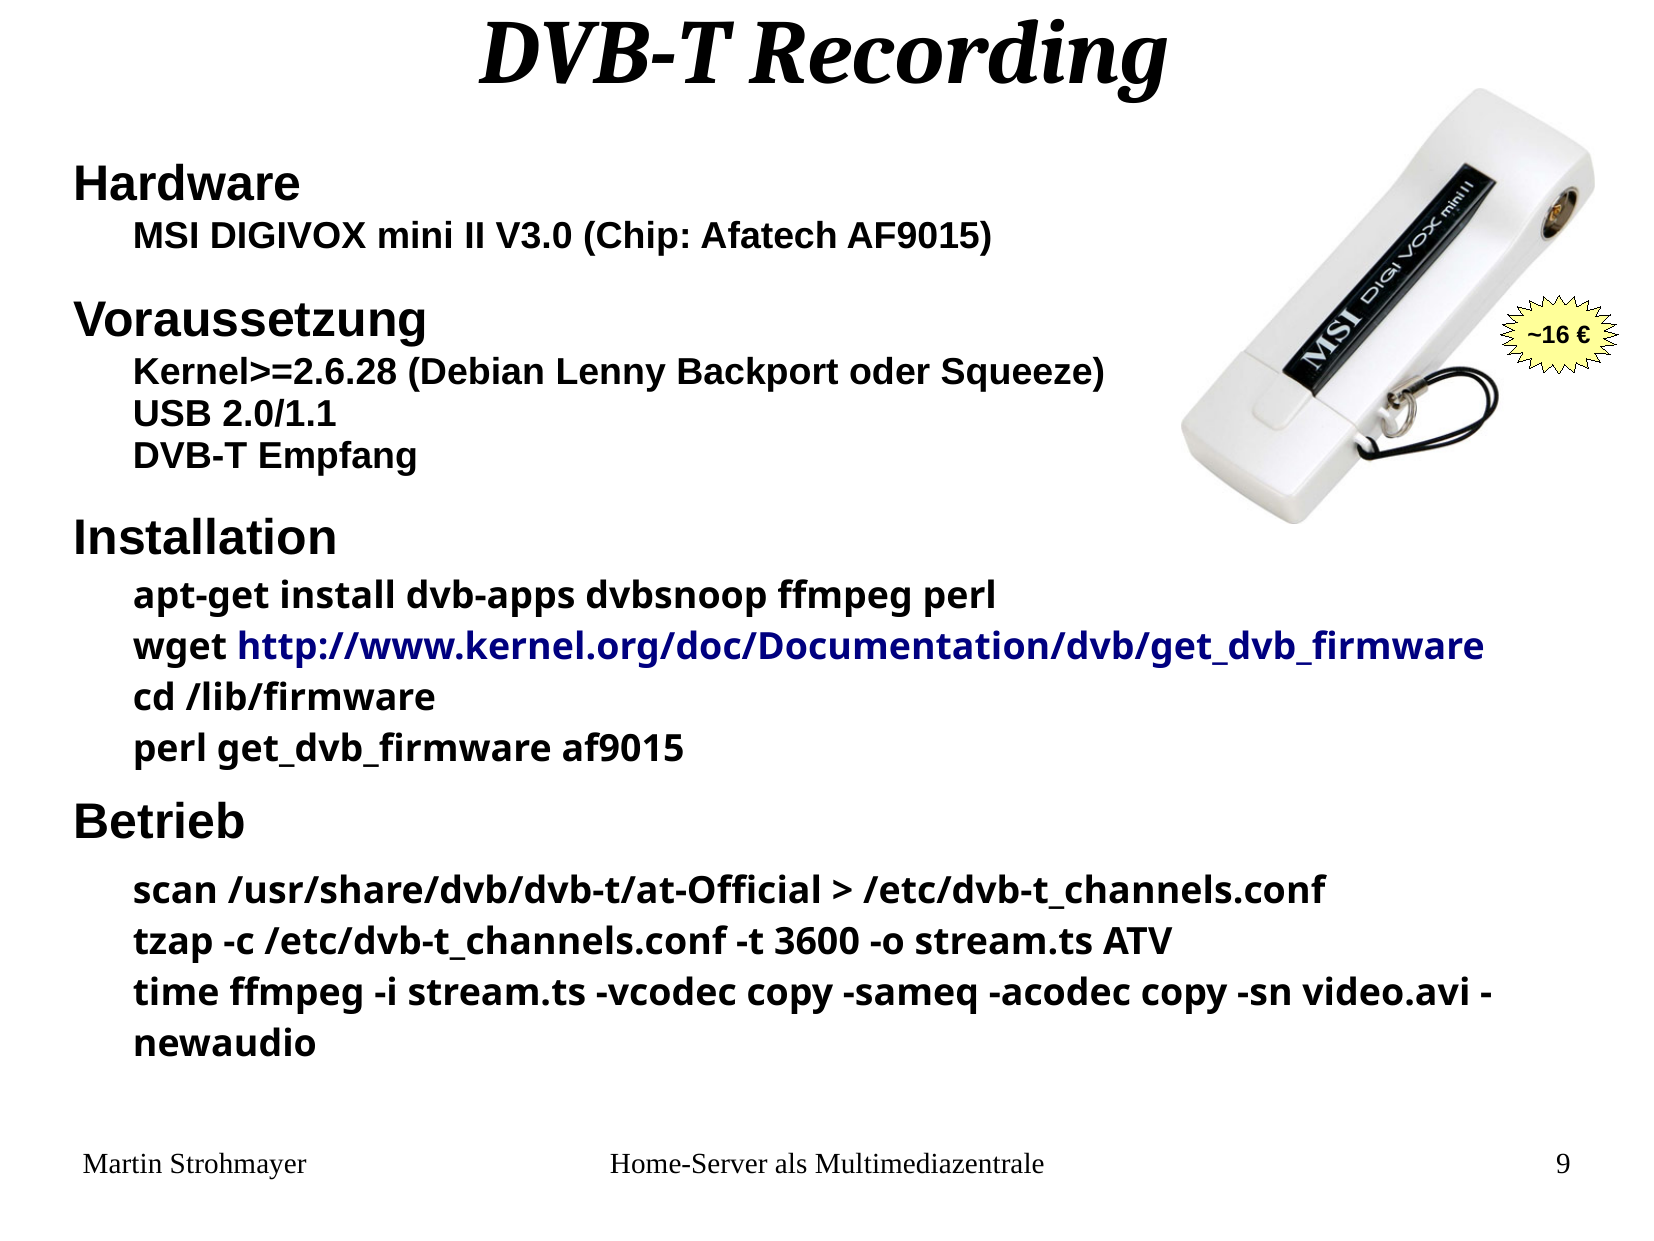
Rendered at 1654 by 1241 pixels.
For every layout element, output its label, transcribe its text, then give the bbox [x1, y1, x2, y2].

text_box Betrieb [59, 785, 473, 857]
text_box ~16 € [1500, 295, 1619, 374]
text_box scan /usr/share/dvb/dvb-t/at-Official > /etc/dvb-t_channels.conf tzap -c /etc/dvb-t_channels.conf -t 3600 -o stream.ts ATV time ffmpeg -i stream.ts -vcodec copy -sameq -acodec copy -sn video.avi -newaudio [118, 856, 1654, 1046]
picture [1181, 88, 1595, 524]
title DVB-T Recording [0, 0, 1651, 108]
text_box apt-get install dvb-apps dvbsnoop ffmpeg perl wget http://www.kernel.org/doc/Documentation/dvb/get_dvb_firmware cd /lib/firmware perl get_dvb_firmware af9015 [118, 561, 1565, 750]
text_box Kernel>=2.6.28 (Debian Lenny Backport oder Squeeze) USB 2.0/1.1 DVB-T Empfang [118, 343, 1181, 485]
text_box MSI DIGIVOX mini II V3.0 (Chip: Afatech AF9015) [118, 206, 1075, 272]
text_box Voraussetzung [59, 283, 473, 355]
text_box Hardware [59, 147, 473, 219]
text_box Installation [59, 501, 473, 573]
